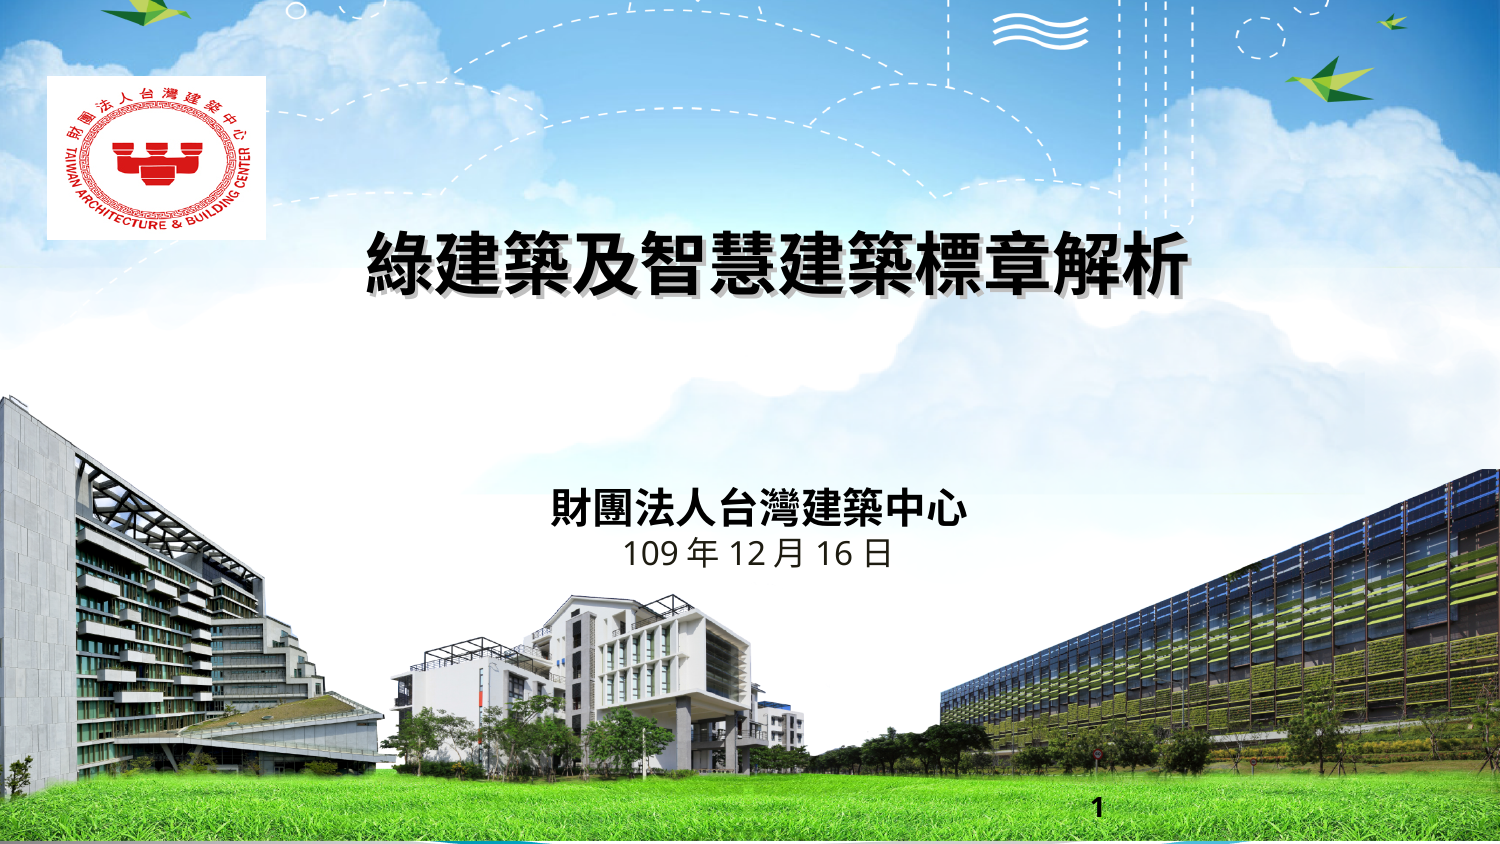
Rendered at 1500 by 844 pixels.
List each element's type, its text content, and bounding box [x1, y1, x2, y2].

subtitle 109年12月16日 [233, 525, 1284, 620]
text_box 1 [1074, 782, 1426, 827]
title 綠建築及智慧建築標章解析 [140, 171, 1416, 353]
text_box 財團法人台灣建築中心 [536, 474, 983, 539]
